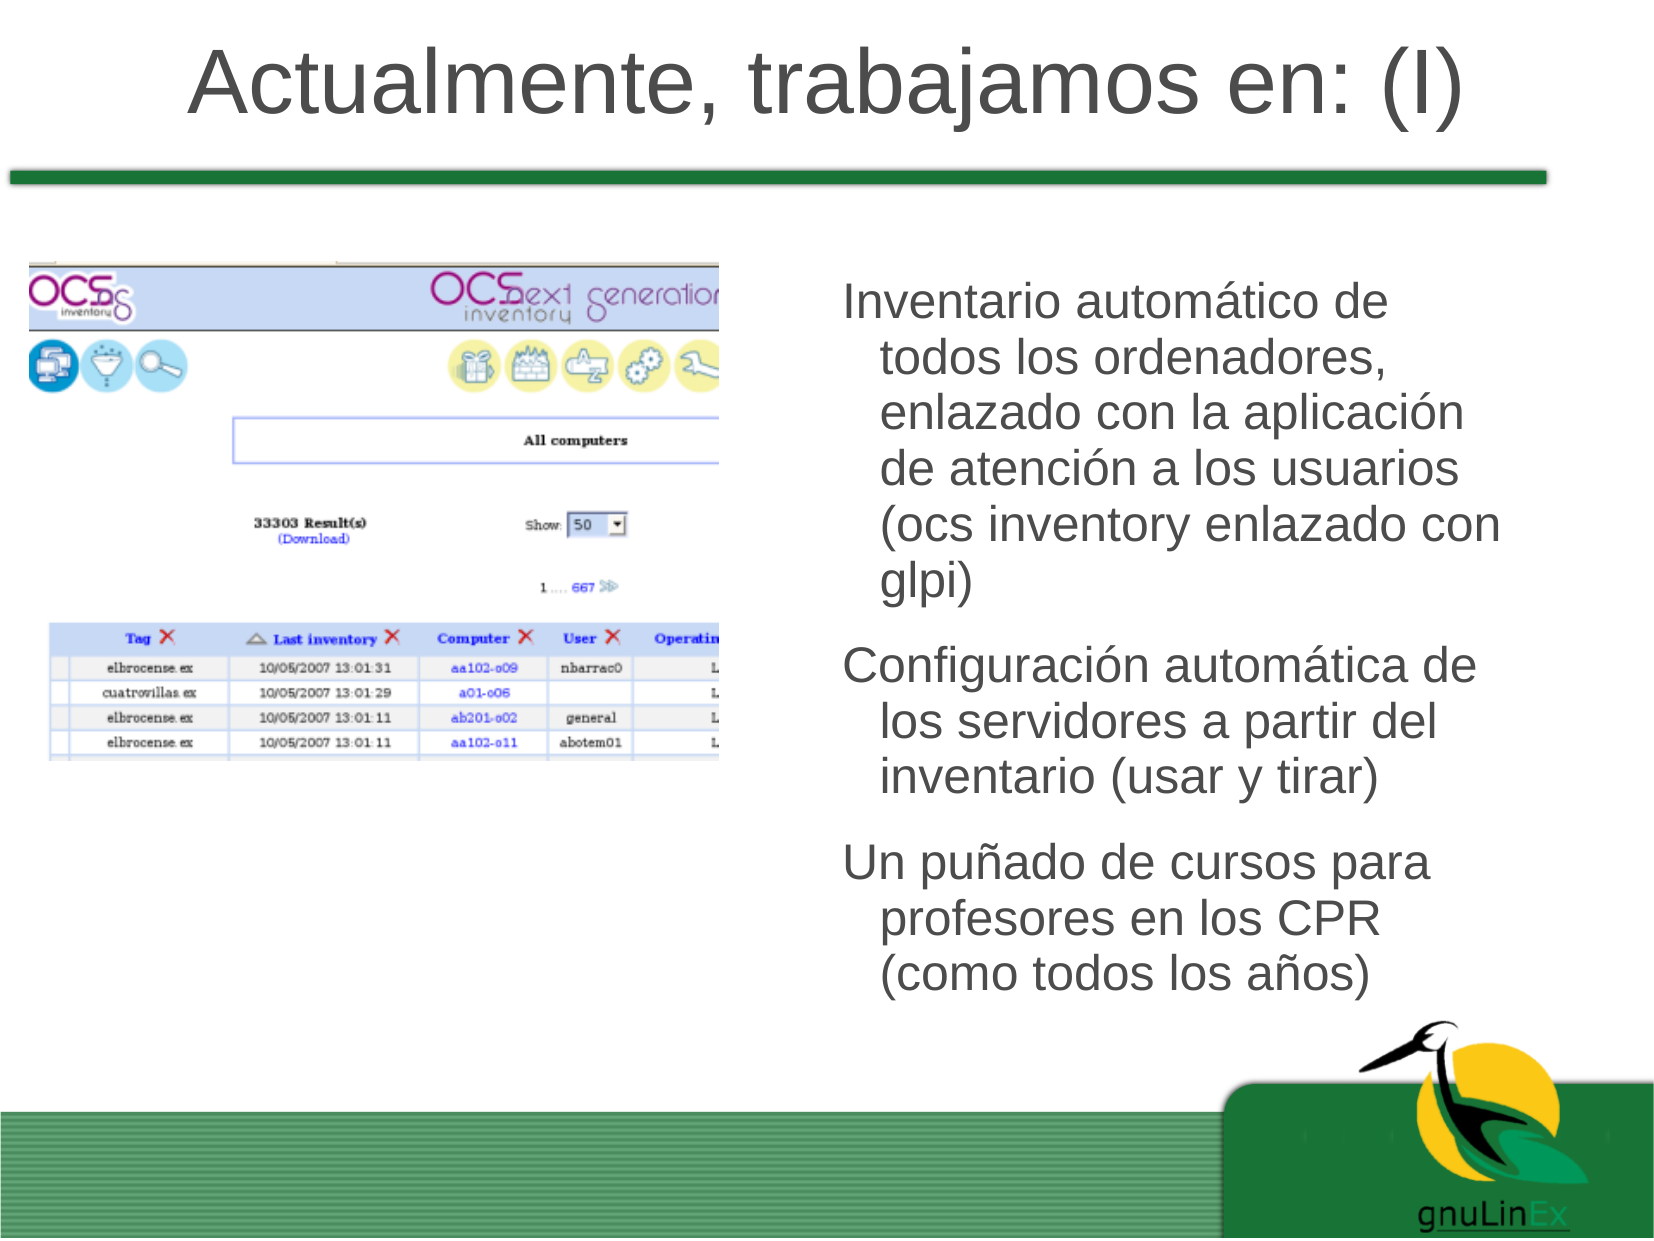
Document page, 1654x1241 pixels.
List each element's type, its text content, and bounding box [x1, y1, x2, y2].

picture [0, 0, 1654, 1238]
title Actualmente, trabajamos en: (I) [121, 0, 1534, 164]
list Inventario automático de todos los ordenadores, enlazado con la aplicación de atención a los usuarios (ocs inventory enlazado con glpi) Configuración automática de los servidores a partir del inventario (usar y tirar) Un puñado de cursos para profesores en los CPR (como todos los años) [767, 273, 1524, 1077]
